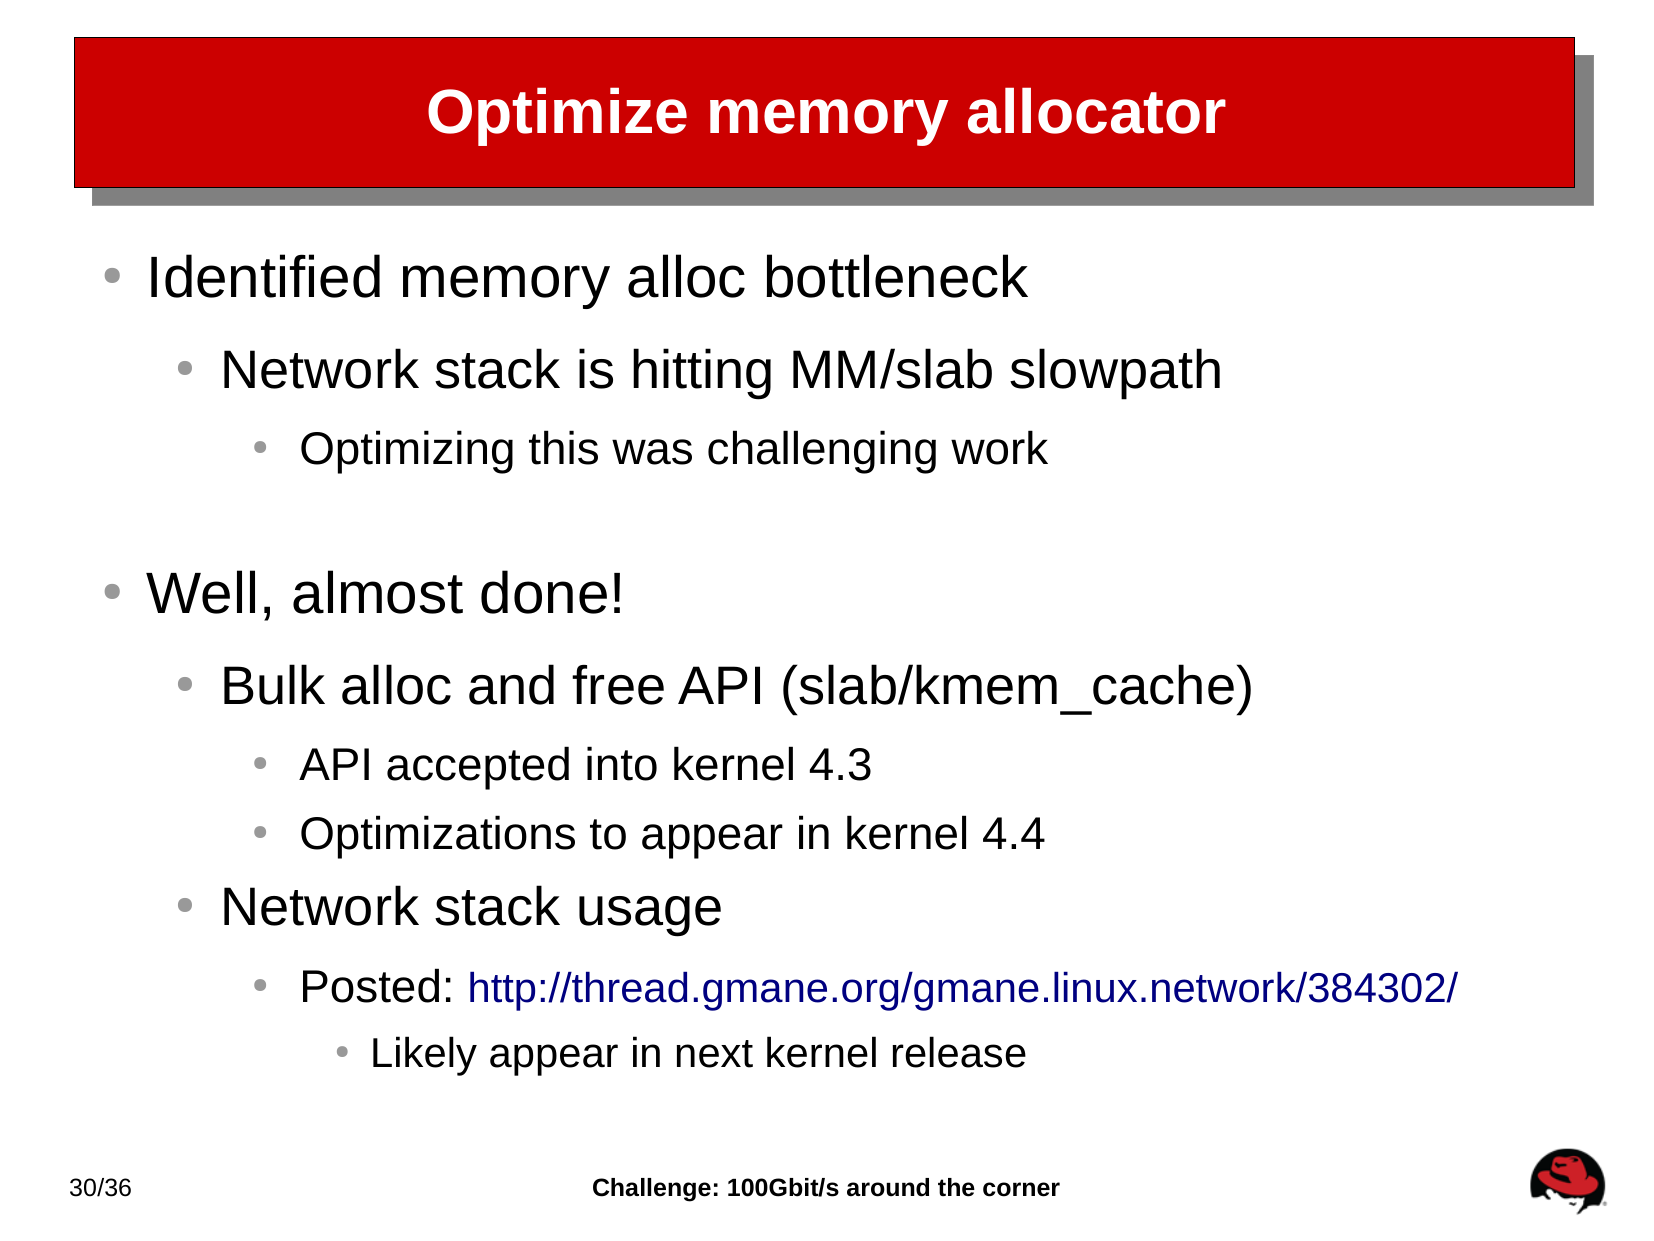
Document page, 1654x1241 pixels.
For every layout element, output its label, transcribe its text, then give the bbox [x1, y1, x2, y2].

list Identified memory alloc bottleneck Network stack is hitting MM/slab slowpath Optimizing this was challenging work Well, almost done! Bulk alloc and free API (slab/kmem_cache) API accepted into kernel 4.3 Optimizations to appear in kernel 4.4 Network stack usage Posted: http://thread.gmane.org/gmane.linux.network/384302/ Likely appear in next kernel release [86, 244, 1575, 1151]
title Optimize memory allocator [82, 37, 1571, 188]
picture [1529, 1146, 1613, 1224]
